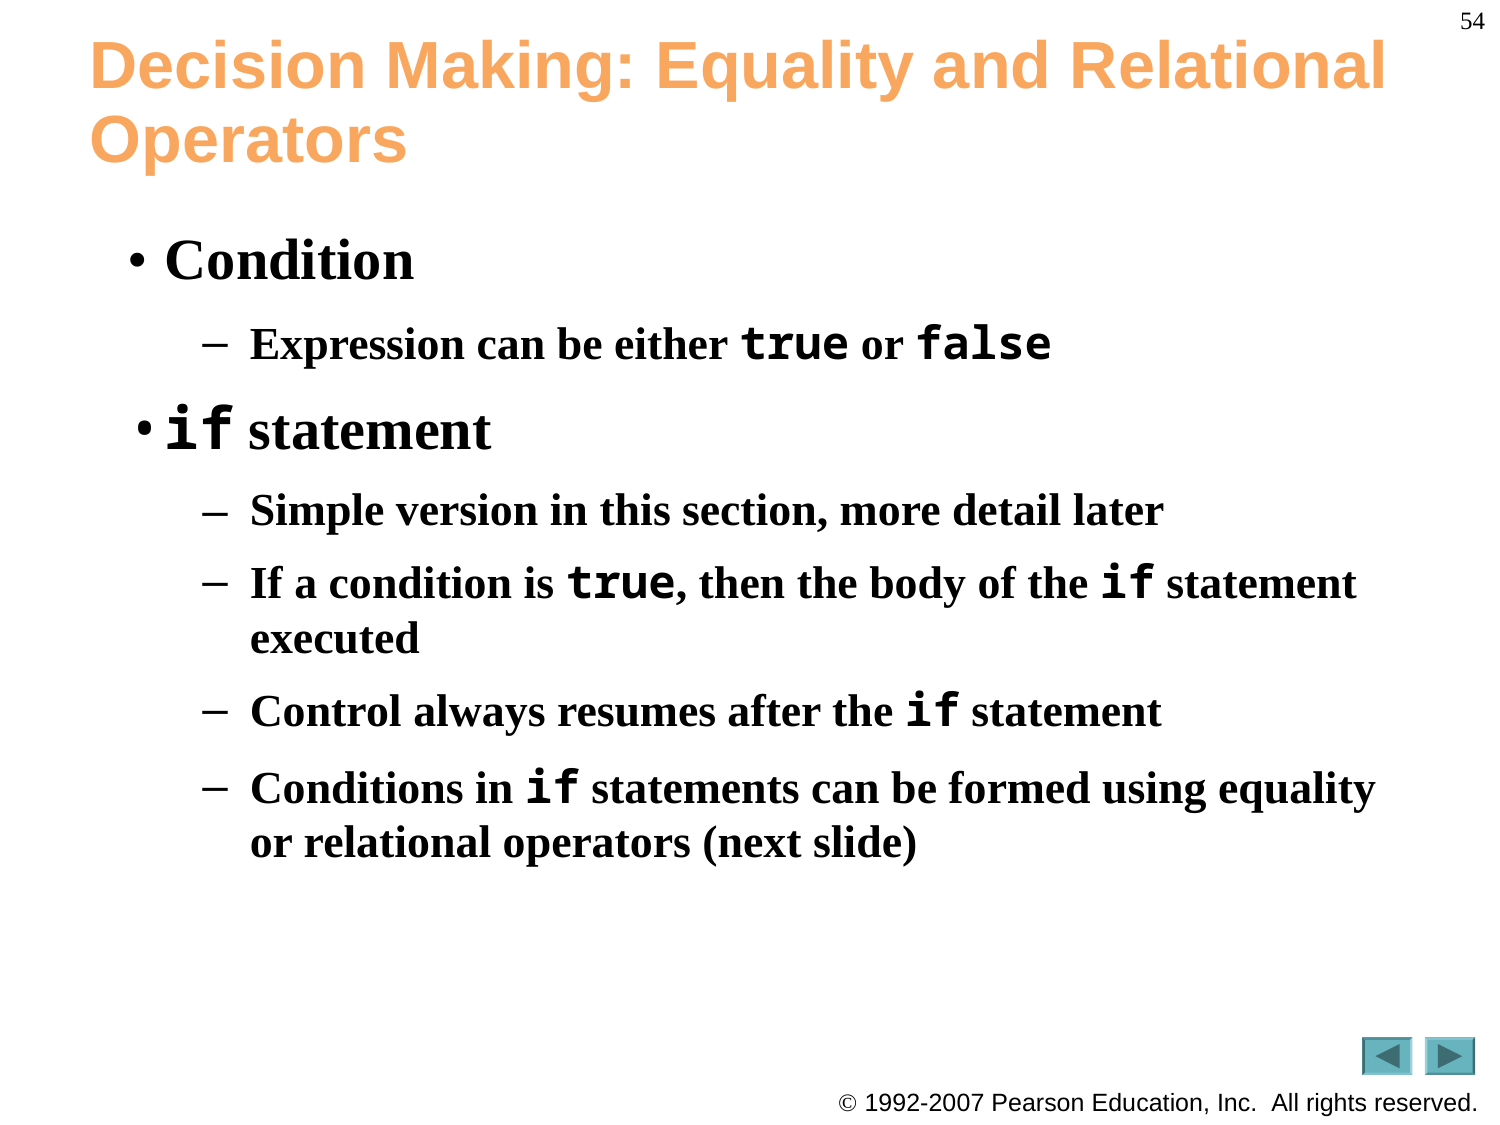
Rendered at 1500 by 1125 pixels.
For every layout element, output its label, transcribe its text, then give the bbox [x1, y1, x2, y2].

title Decision Making: Equality and Relational Operators [75, 12, 1426, 201]
list Condition Expression can be either true or false if statement Simple version in this section, more detail later If a condition is true, then the body of the if statement executed Control always resumes after the if statement Conditions in if statements can be formed using equality or relational operators (next slide) [112, 220, 1425, 963]
